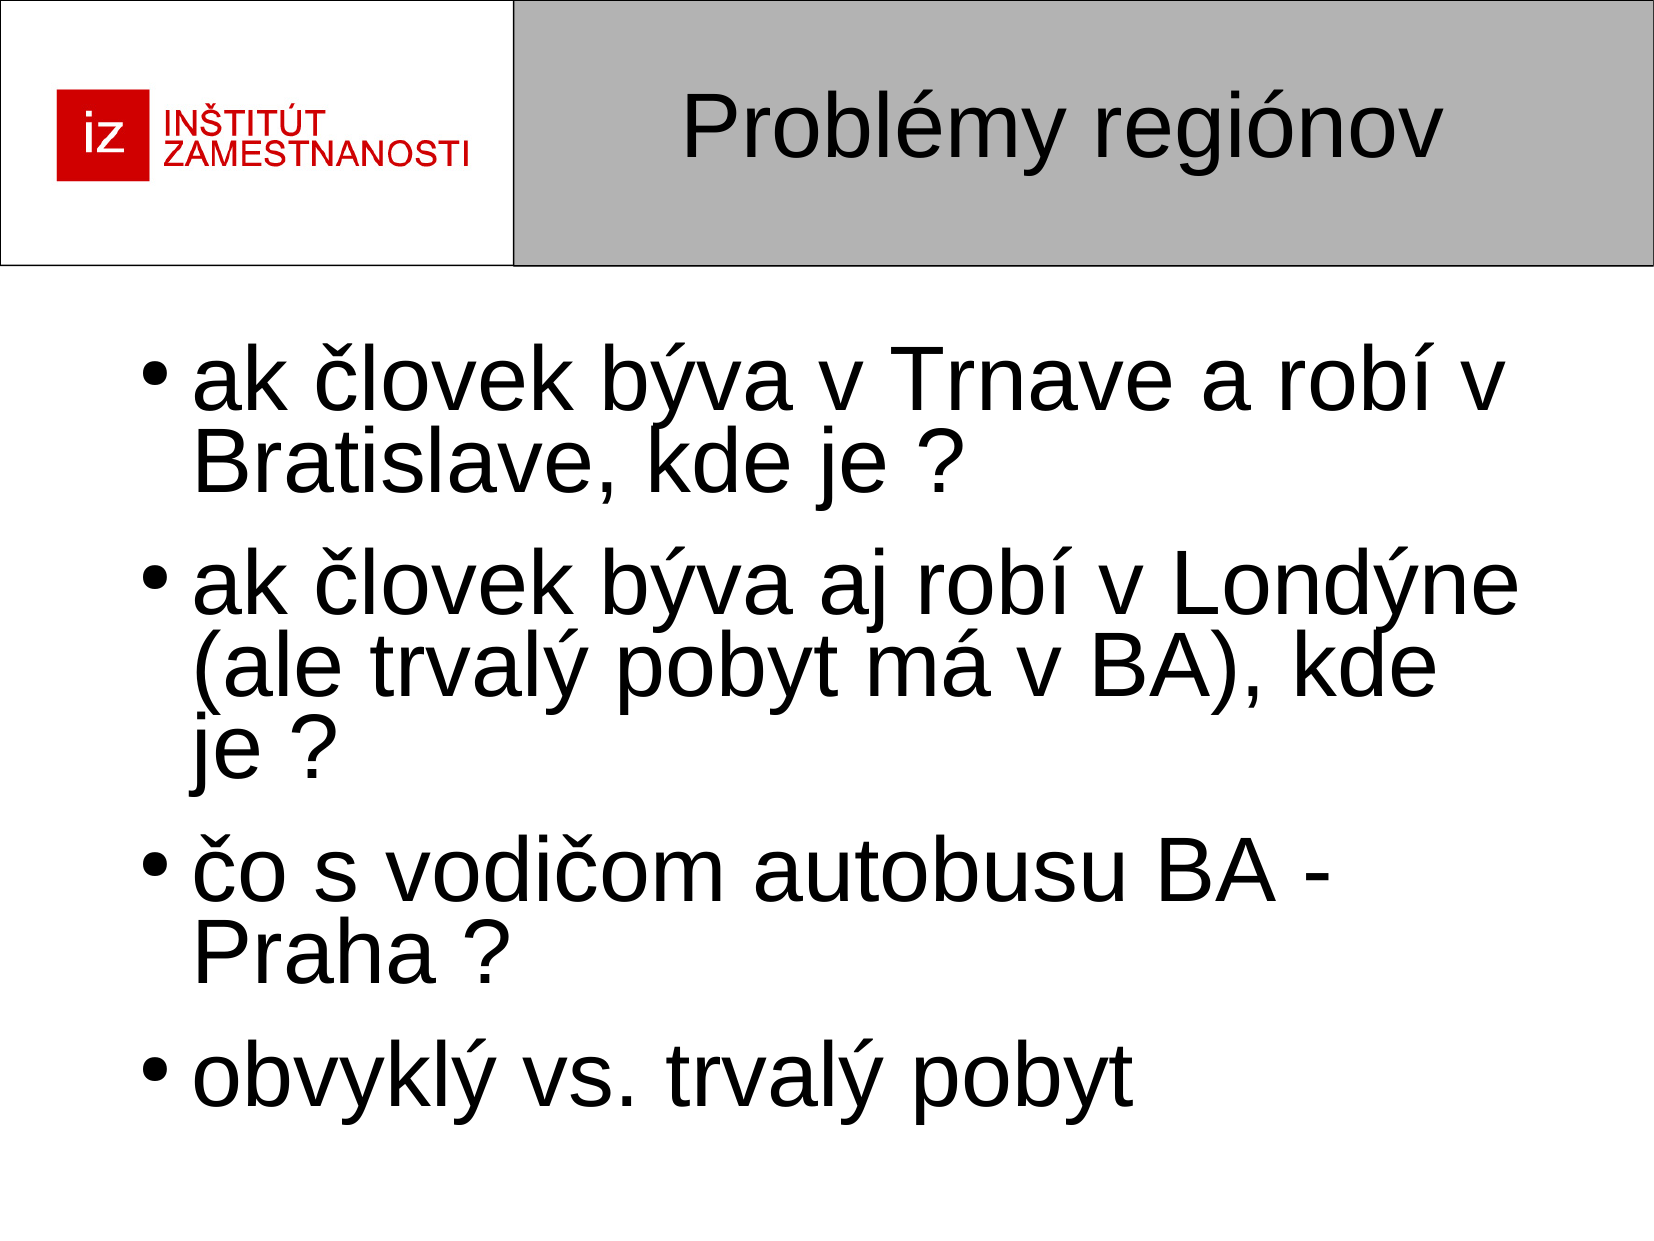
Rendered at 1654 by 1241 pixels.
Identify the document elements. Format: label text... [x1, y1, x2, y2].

picture [5, 8, 512, 257]
title Problémy regiónov [561, 37, 1565, 229]
list ak človek býva v Trnave a robí v Bratislave, kde je ? ak človek býva aj robí v Londýne (ale trvalý pobyt má v BA), kde je ? čo s vodičom autobusu BA - Praha ? obvyklý vs. trvalý pobyt [121, 344, 1533, 1144]
